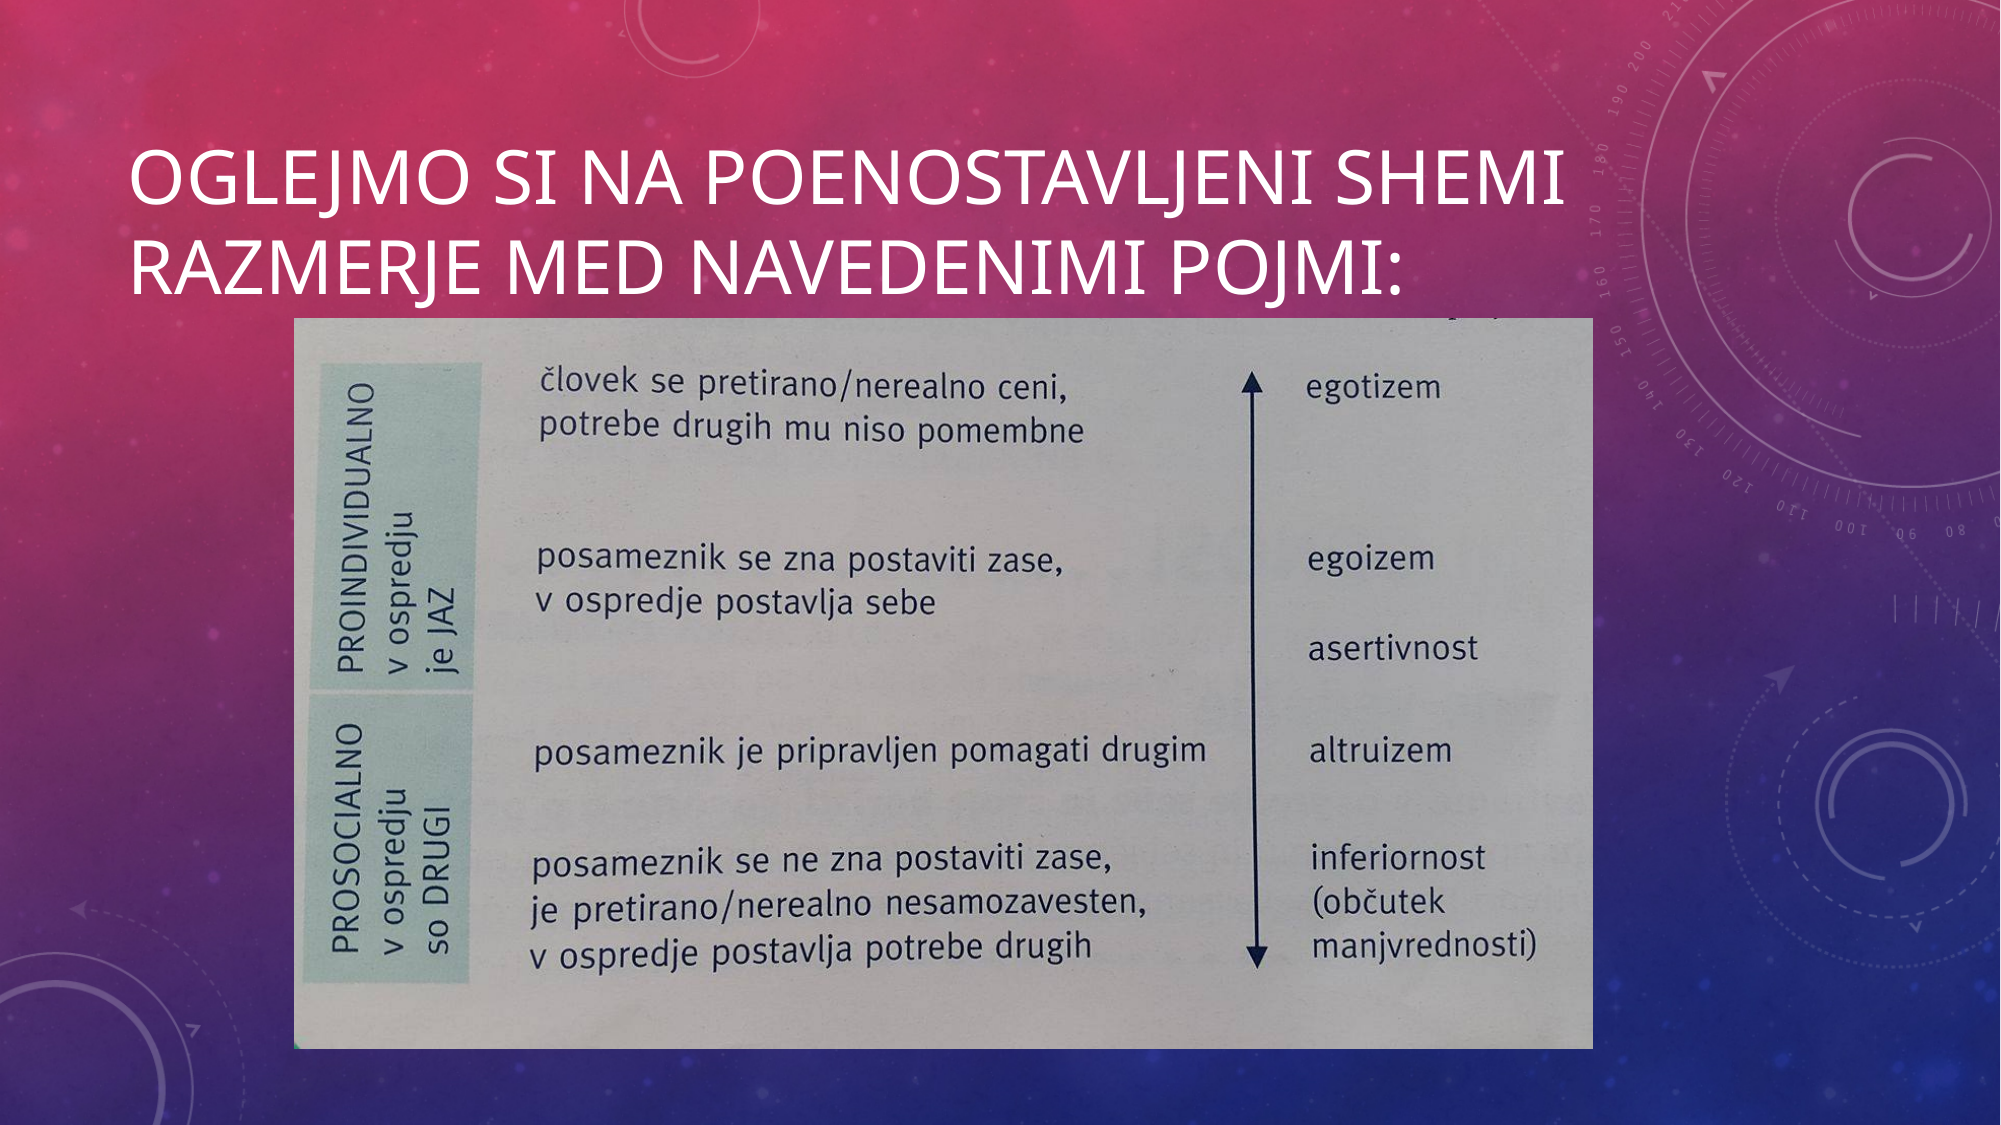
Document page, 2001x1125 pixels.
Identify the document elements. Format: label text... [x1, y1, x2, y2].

picture [0, 0, 2001, 1125]
title Oglejmo si na poenostavljeni shemi razmerje med navedenimi pojmi: [112, 99, 1775, 339]
